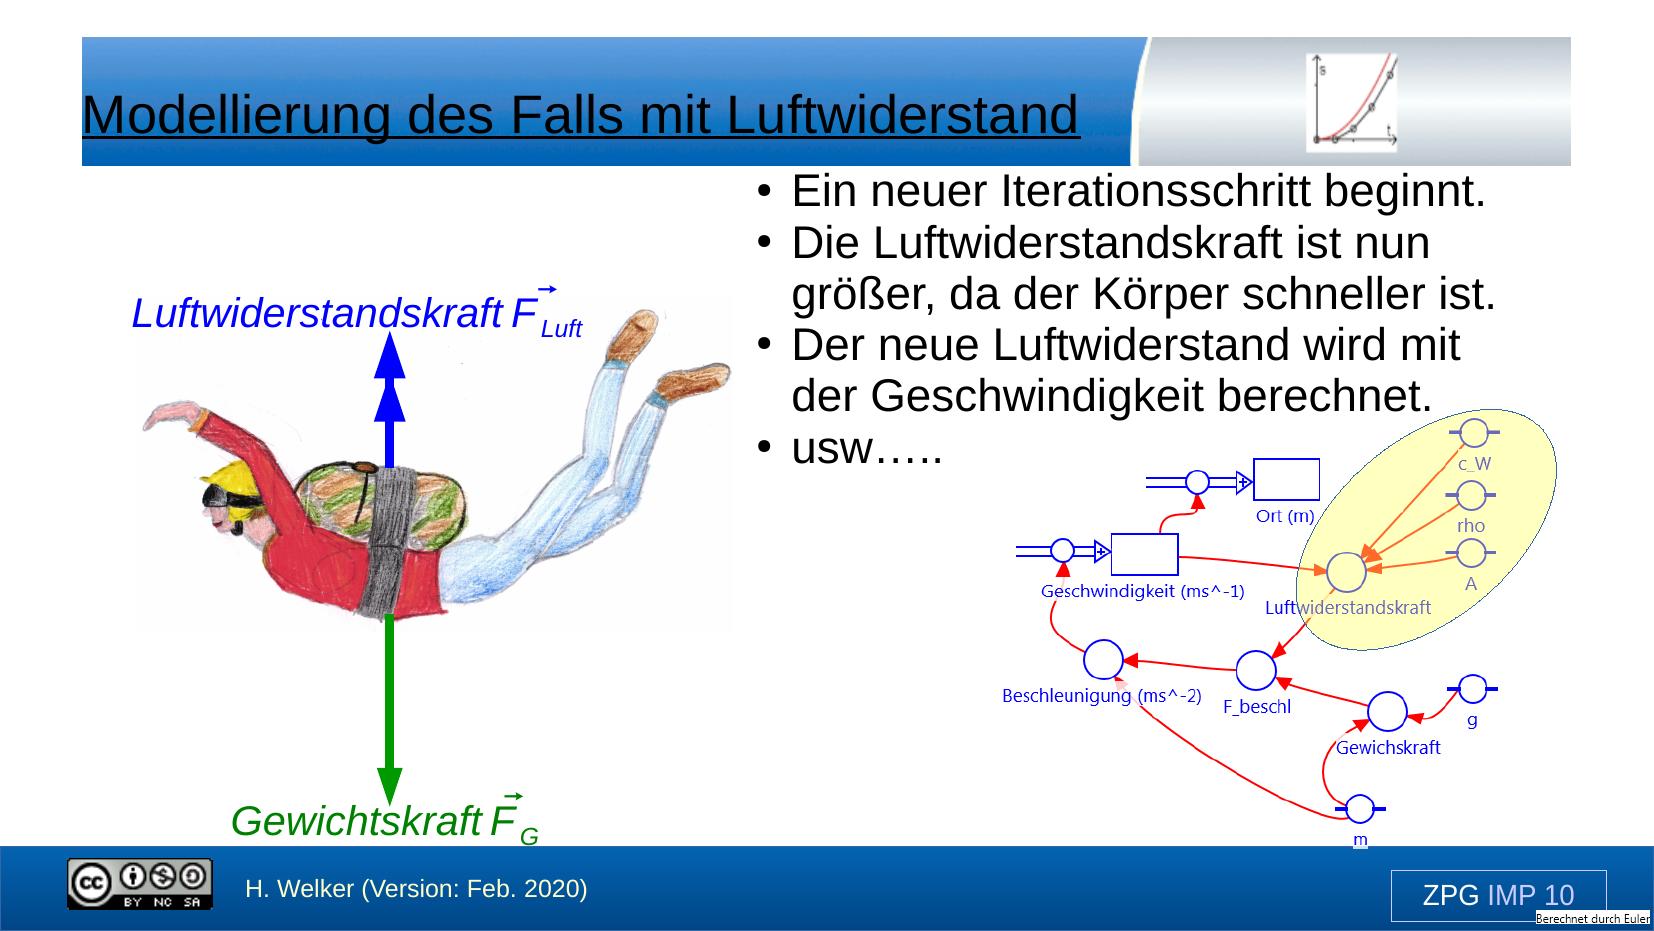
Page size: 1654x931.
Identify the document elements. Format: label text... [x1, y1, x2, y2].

chart [224, 790, 546, 851]
text_box Ein neuer Iterationsschritt beginnt. Die Luftwiderstandskraft ist nun größer, da der Körper schneller ist. Der neue Luftwiderstand wird mit der Geschwindigkeit berechnet. usw….. [755, 193, 1501, 473]
chart [125, 282, 591, 343]
picture [138, 295, 733, 633]
title Modellierung des Falls mit Luftwiderstand [81, 37, 1571, 193]
text_box [1296, 409, 1557, 651]
picture [67, 858, 213, 910]
picture [944, 389, 1654, 924]
